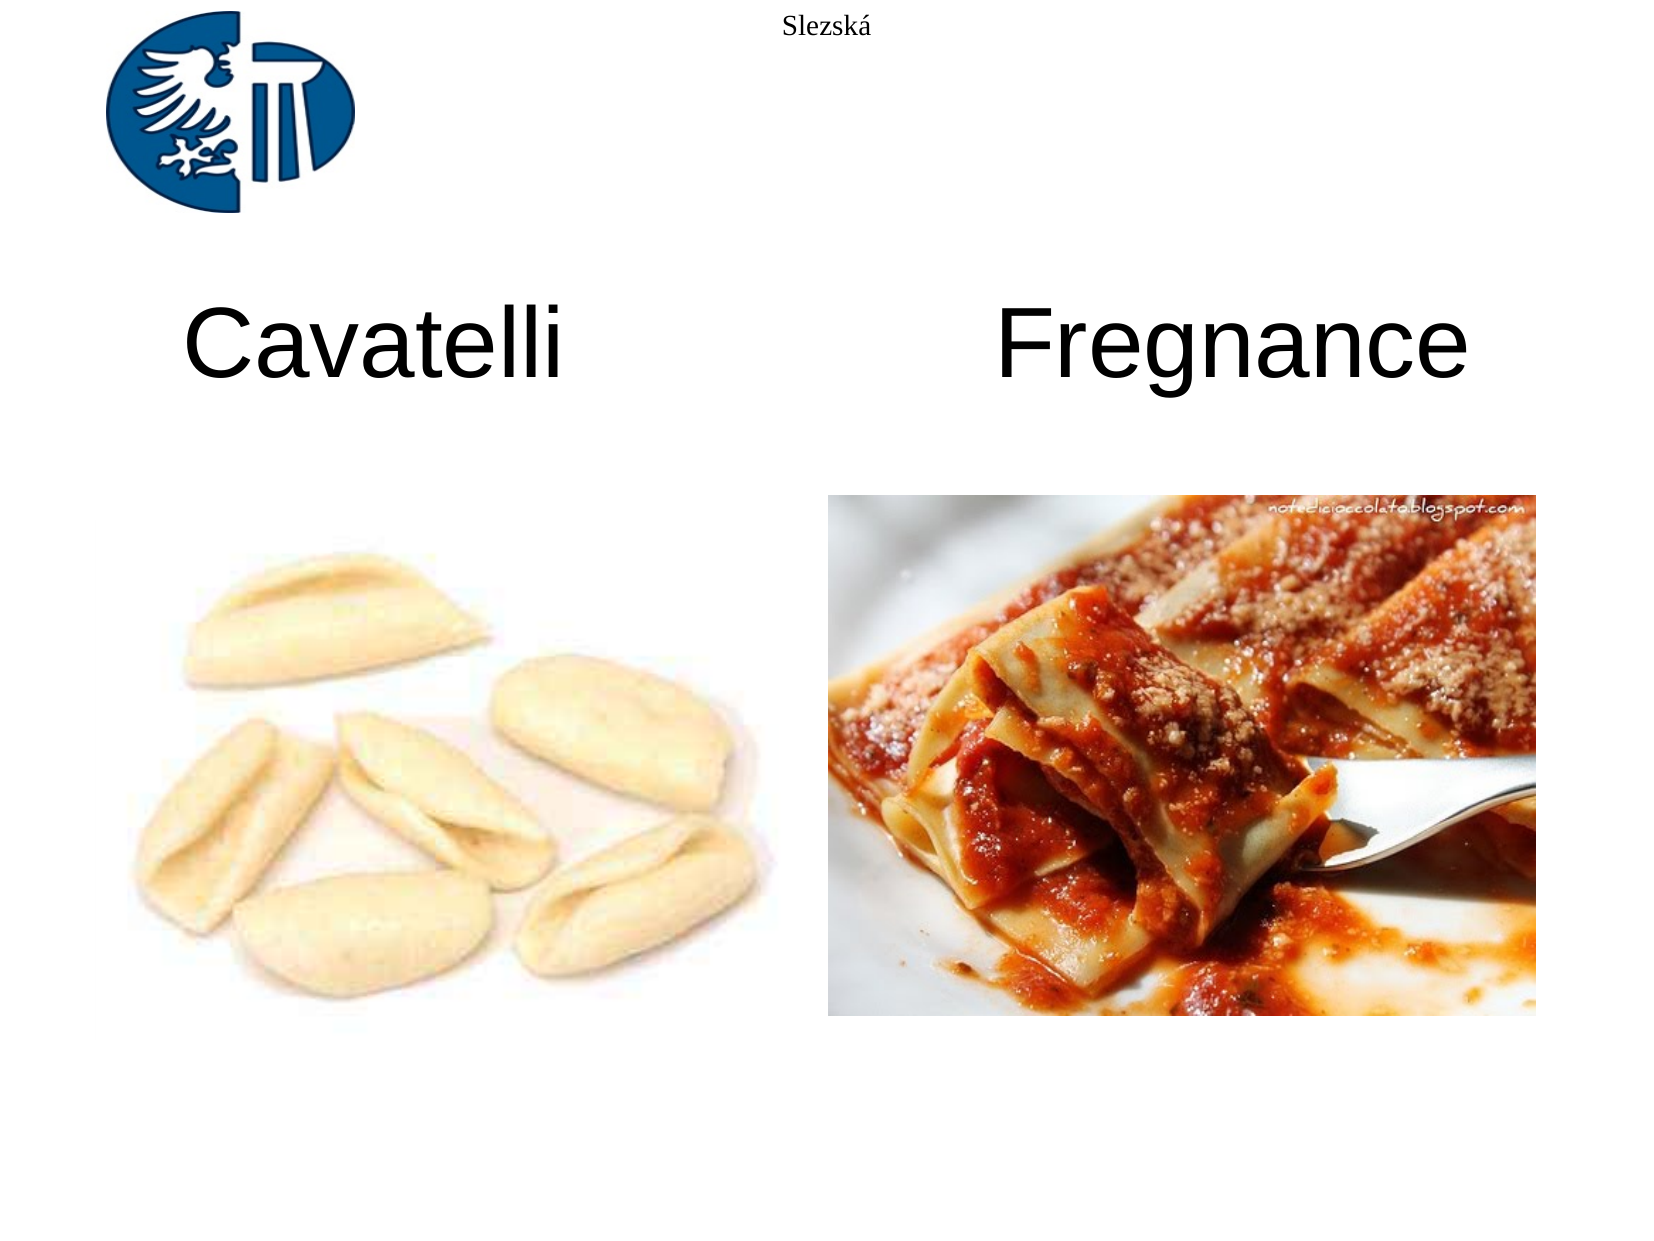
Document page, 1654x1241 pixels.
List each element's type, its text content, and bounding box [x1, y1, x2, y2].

picture [828, 495, 1536, 1016]
picture [94, 520, 804, 1040]
title Cavatelli Fregnance [82, 177, 1571, 508]
picture [106, 11, 355, 177]
